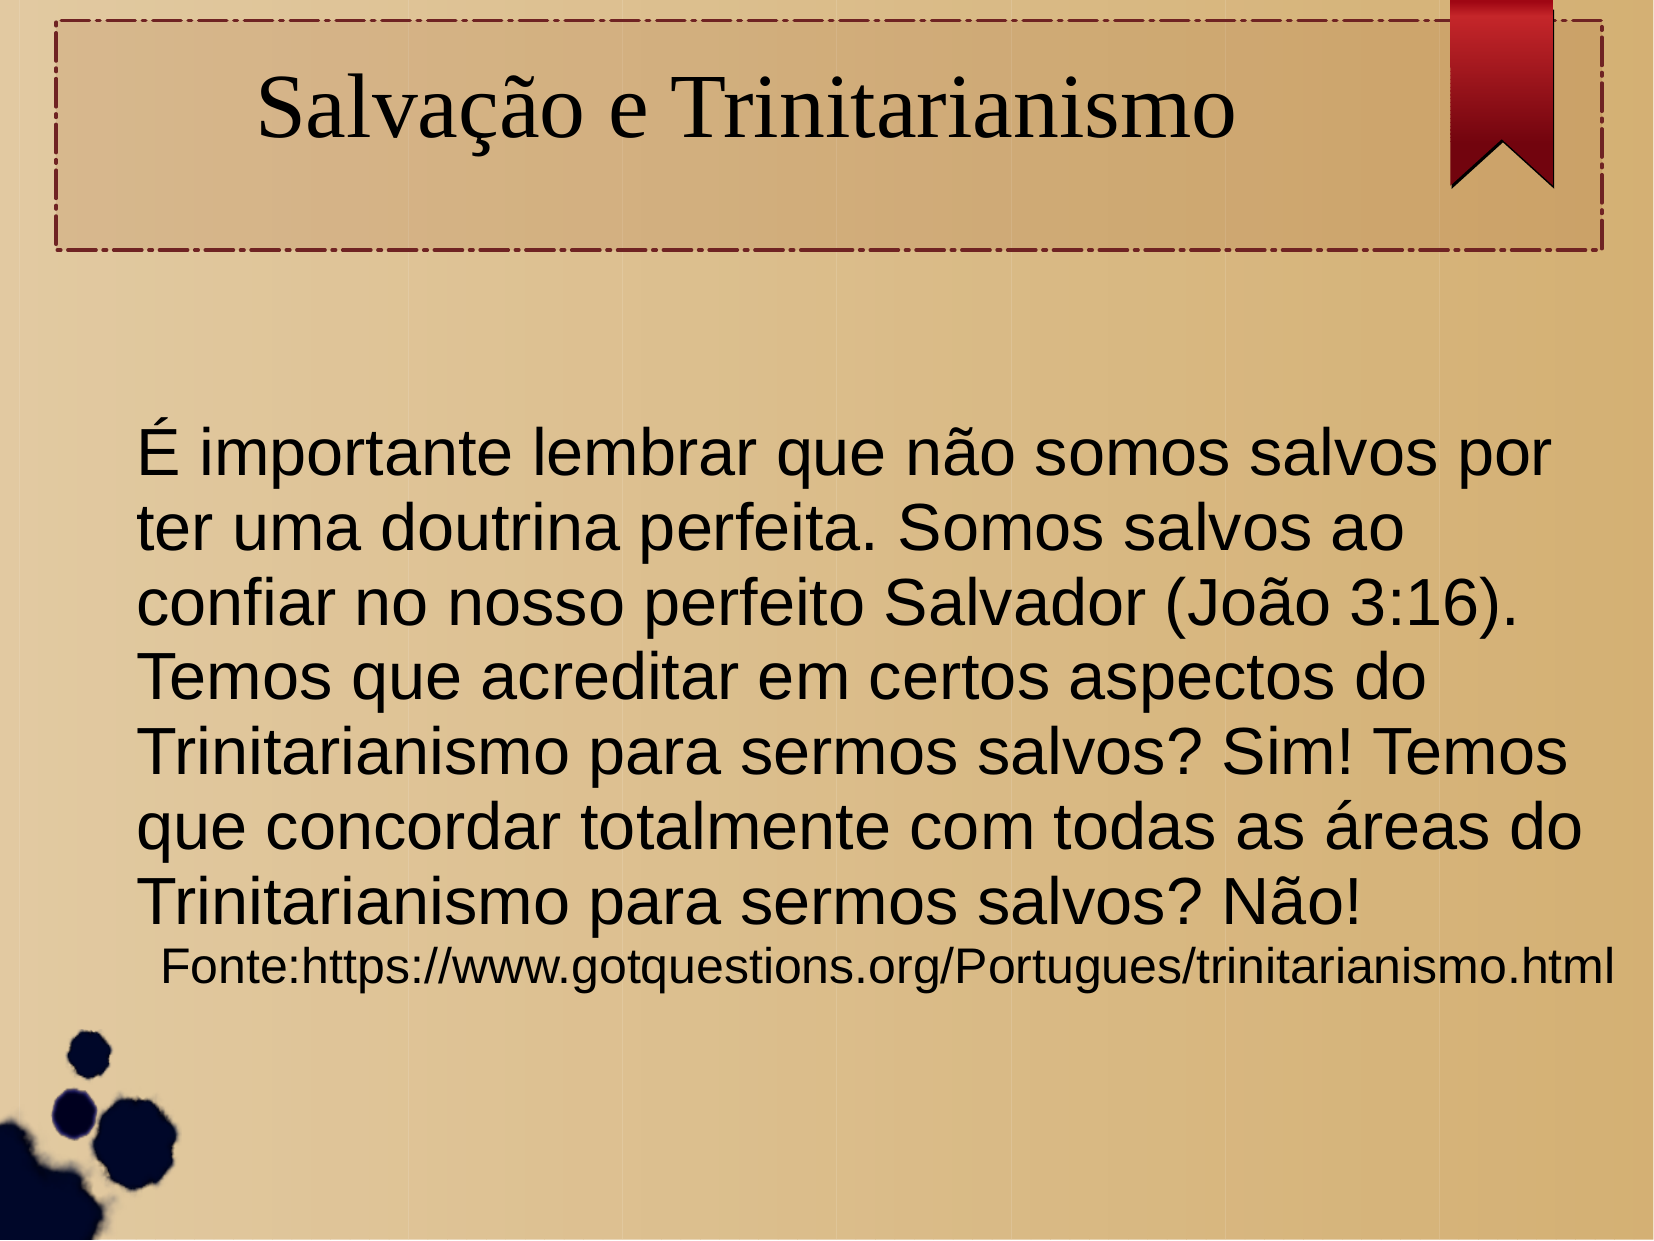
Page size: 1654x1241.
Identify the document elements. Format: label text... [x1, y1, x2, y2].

title Salvação e Trinitarianismo [82, 47, 1412, 166]
subtitle É importante lembrar que não somos salvos por ter uma doutrina perfeita. Somos salvos ao confiar no nosso perfeito Salvador (João 3:16). Temos que acreditar em certos aspectos do Trinitarianismo para sermos salvos? Sim! Temos que concordar totalmente com todas as áreas do Trinitarianismo para sermos salvos? Não! Fonte:https://www.gotquestions.org/Portugues/trinitarianismo.html [136, 309, 1625, 1100]
